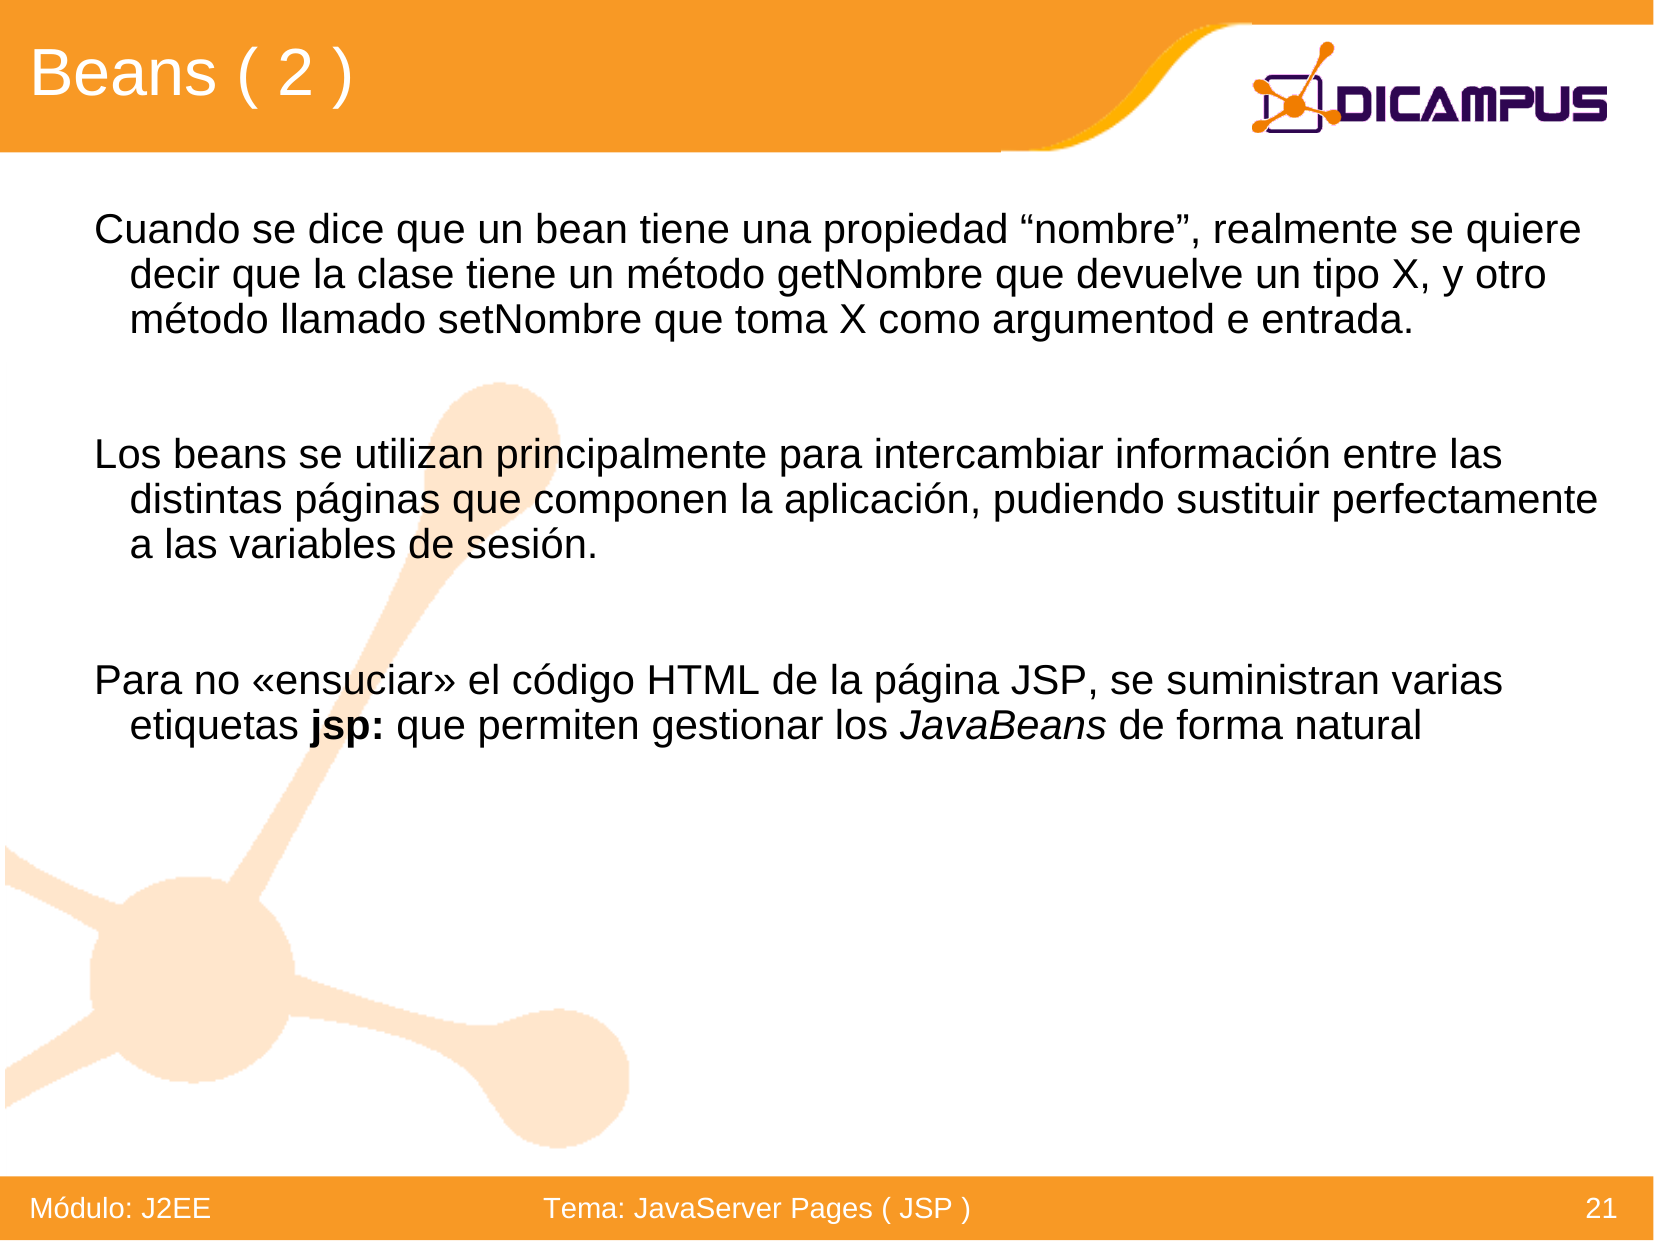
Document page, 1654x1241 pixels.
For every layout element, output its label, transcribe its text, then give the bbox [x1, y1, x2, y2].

text_box Cuando se dice que un bean tiene una propiedad “nombre”, realmente se quiere decir que la clase tiene un método getNombre que devuelve un tipo X, y otro método llamado setNombre que toma X como argumentod e entrada. Los beans se utilizan principalmente para intercambiar información entre las distintas páginas que componen la aplicación, pudiendo sustituir perfectamente a las variables de sesión. Para no «ensuciar» el código HTML de la página JSP, se suministran varias etiquetas jsp: que permiten gestionar los JavaBeans de forma natural [59, 135, 1625, 839]
text_box Tema: JavaServer Pages ( JSP ) [543, 1192, 1447, 1225]
text_box [0, 1176, 1654, 1241]
text_box <number> [1469, 1185, 1633, 1233]
text_box Beans ( 2 ) [29, 37, 1001, 111]
text_box Módulo: J2EE [29, 1192, 473, 1225]
picture [1001, 4, 1607, 135]
picture [5, 362, 663, 1176]
text_box [0, 0, 1654, 153]
